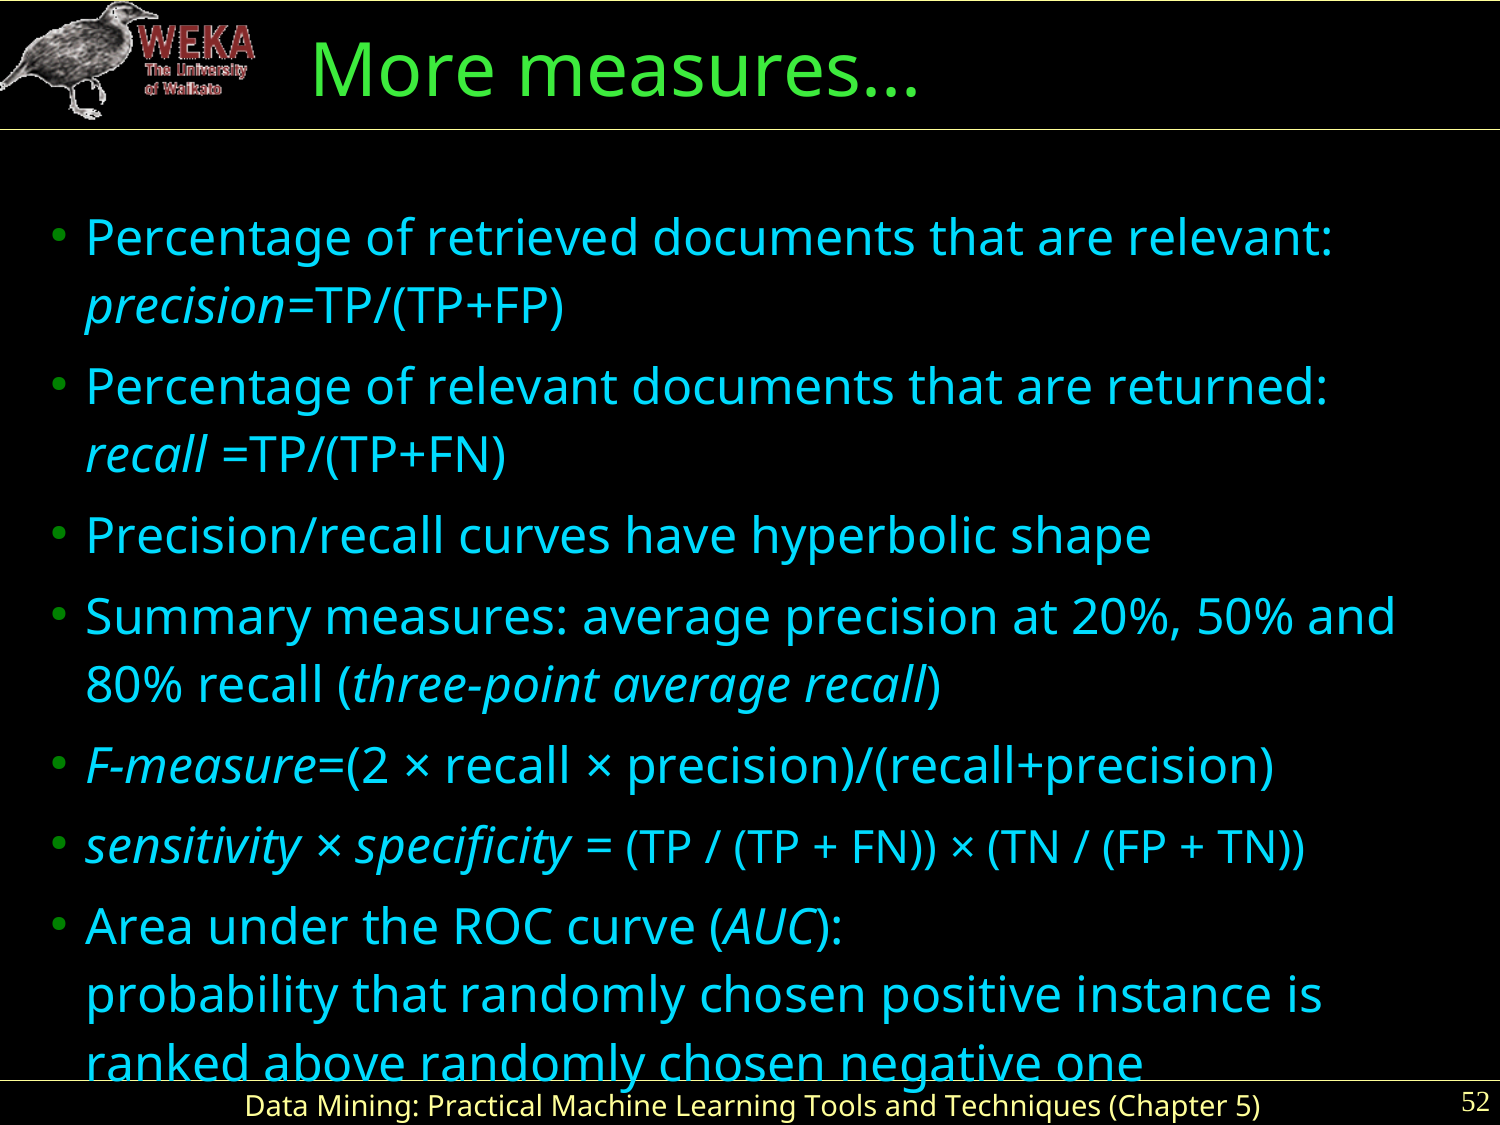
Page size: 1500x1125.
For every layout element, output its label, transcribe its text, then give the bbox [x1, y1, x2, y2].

title More measures... [295, 0, 1500, 148]
picture [0, 1, 266, 129]
text_box Percentage of retrieved documents that are relevant: precision=TP/(TP+FP) Percentage of relevant documents that are returned: recall =TP/(TP+FN) Precision/recall curves have hyperbolic shape Summary measures: average precision at 20%, 50% and 80% recall (three-point average recall) F-measure=(2 × recall × precision)/(recall+precision) sensitivity × specificity = (TP / (TP + FN)) × (TN / (FP + TN)) Area under the ROC curve (AUC): probability that randomly chosen positive instance is ranked above randomly chosen negative one [0, 194, 1500, 959]
